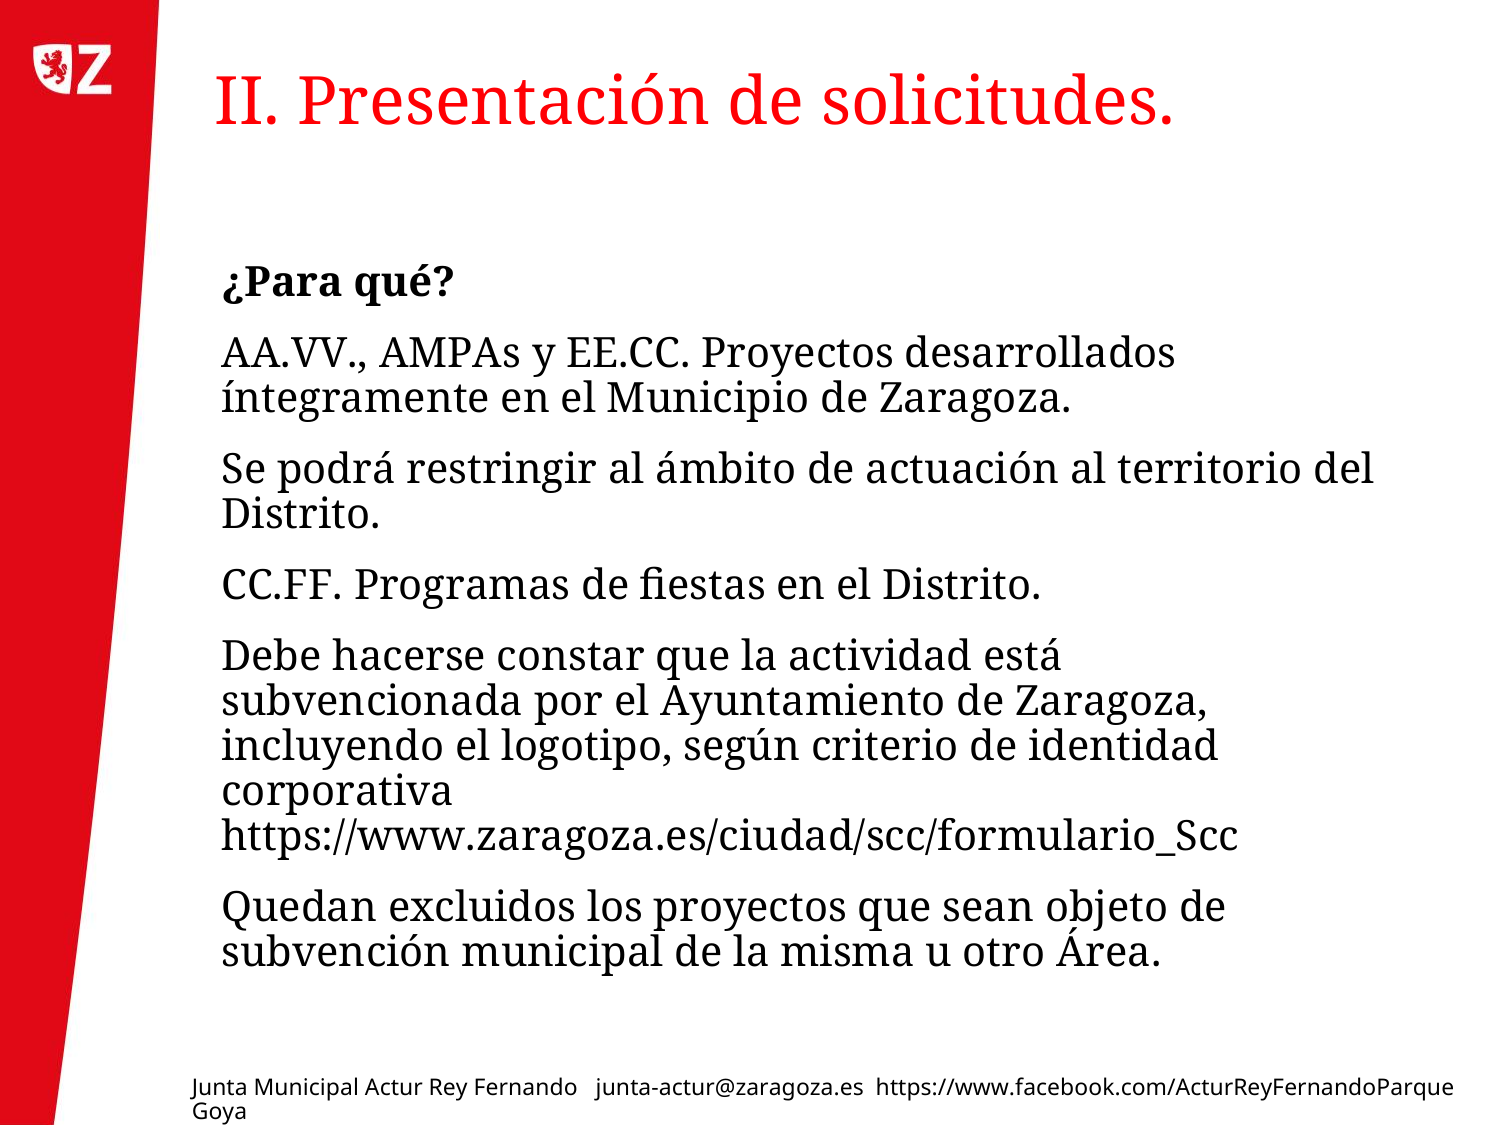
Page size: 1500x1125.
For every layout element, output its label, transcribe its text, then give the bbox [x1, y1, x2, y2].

text_box ¿Para qué? AA.VV., AMPAs y EE.CC. Proyectos desarrollados íntegramente en el Municipio de Zaragoza. Se podrá restringir al ámbito de actuación al territorio del Distrito. CC.FF. Programas de fiestas en el Distrito. Debe hacerse constar que la actividad está subvencionada por el Ayuntamiento de Zaragoza, incluyendo el logotipo, según criterio de identidad corporativa https://www.zaragoza.es/ciudad/scc/formulario_Scc Quedan excluidos los proyectos que sean objeto de subvención municipal de la misma u otro Área. [206, 177, 1390, 1125]
picture [0, 0, 160, 1125]
text_box II. Presentación de solicitudes. [199, 49, 1413, 146]
